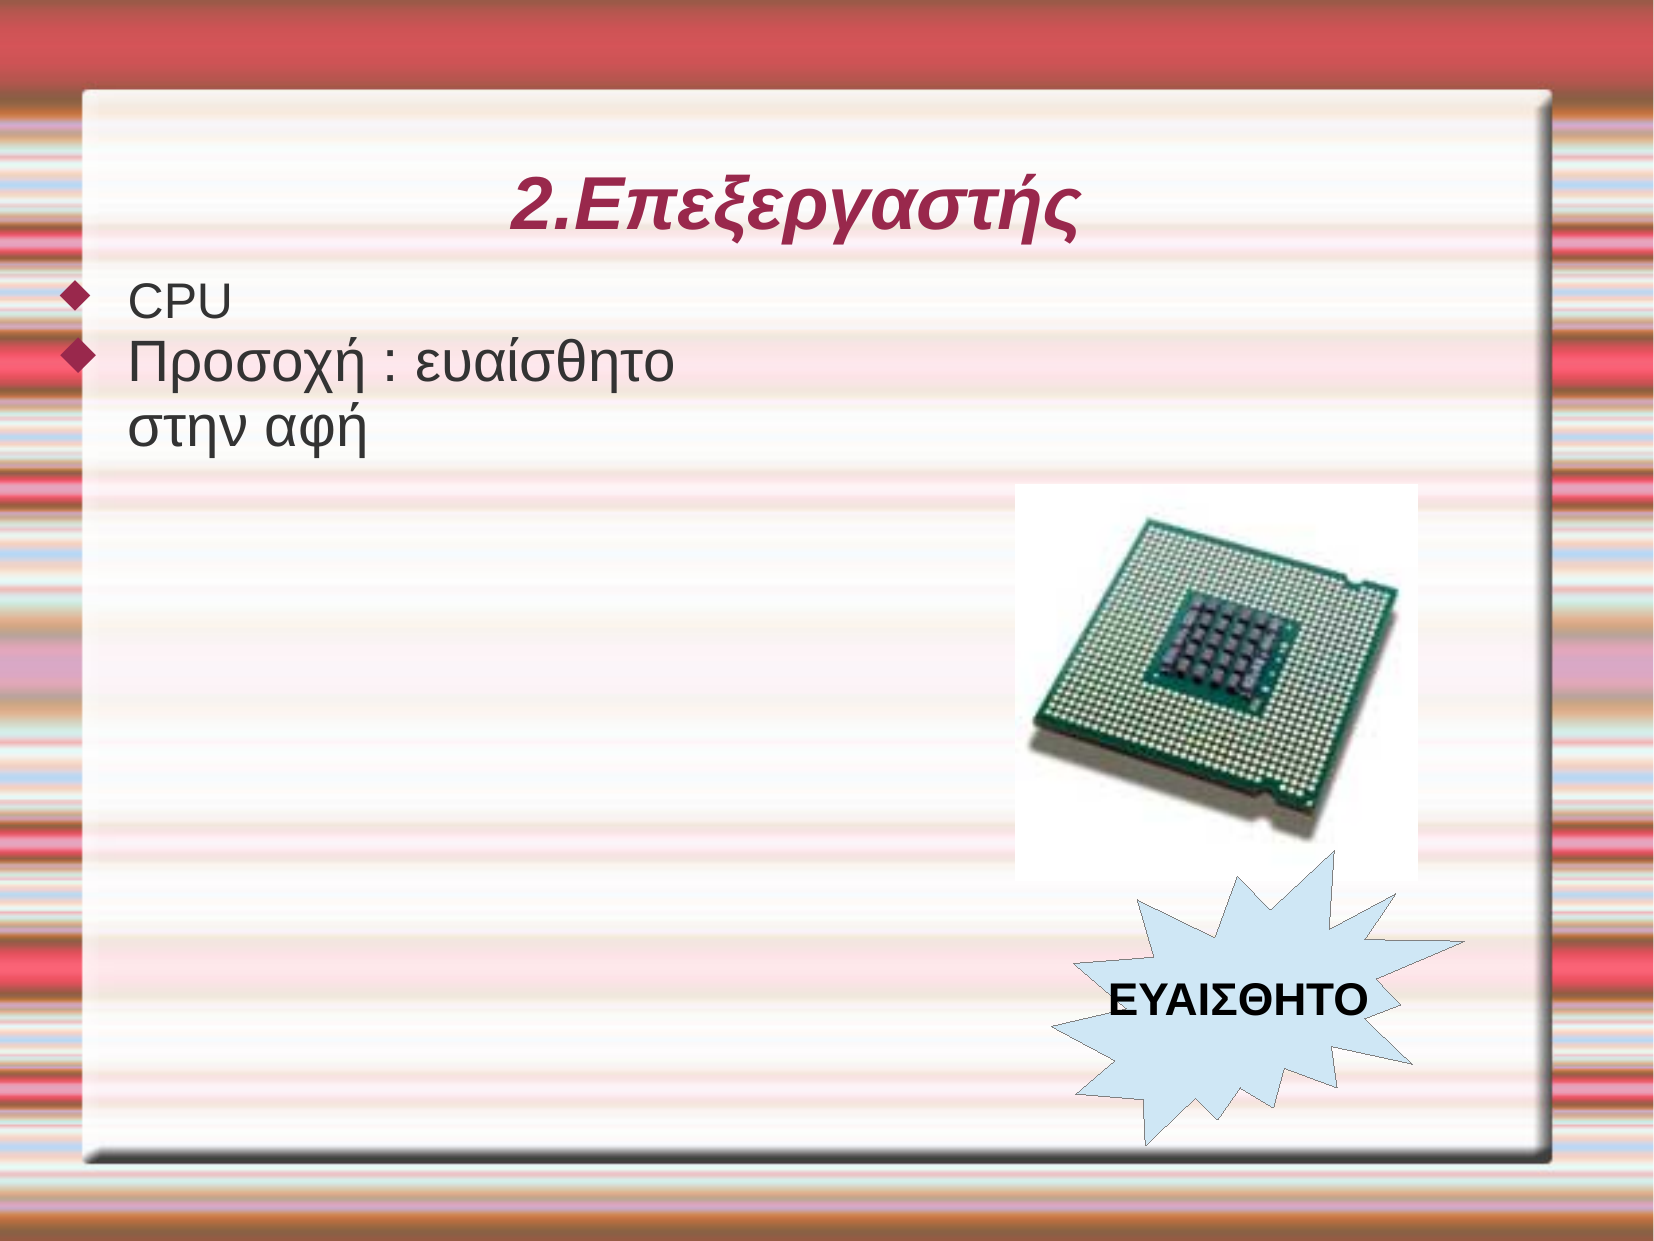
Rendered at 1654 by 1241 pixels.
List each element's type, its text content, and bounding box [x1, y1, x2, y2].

text_box ΕΥΑΙΣΘΗΤΟ [1051, 850, 1465, 1146]
picture [0, 0, 1654, 1241]
list CPU Προσοχή : ευαίσθητο στην αφή [44, 272, 756, 978]
title 2.Επεξεργαστής [91, 99, 1504, 307]
